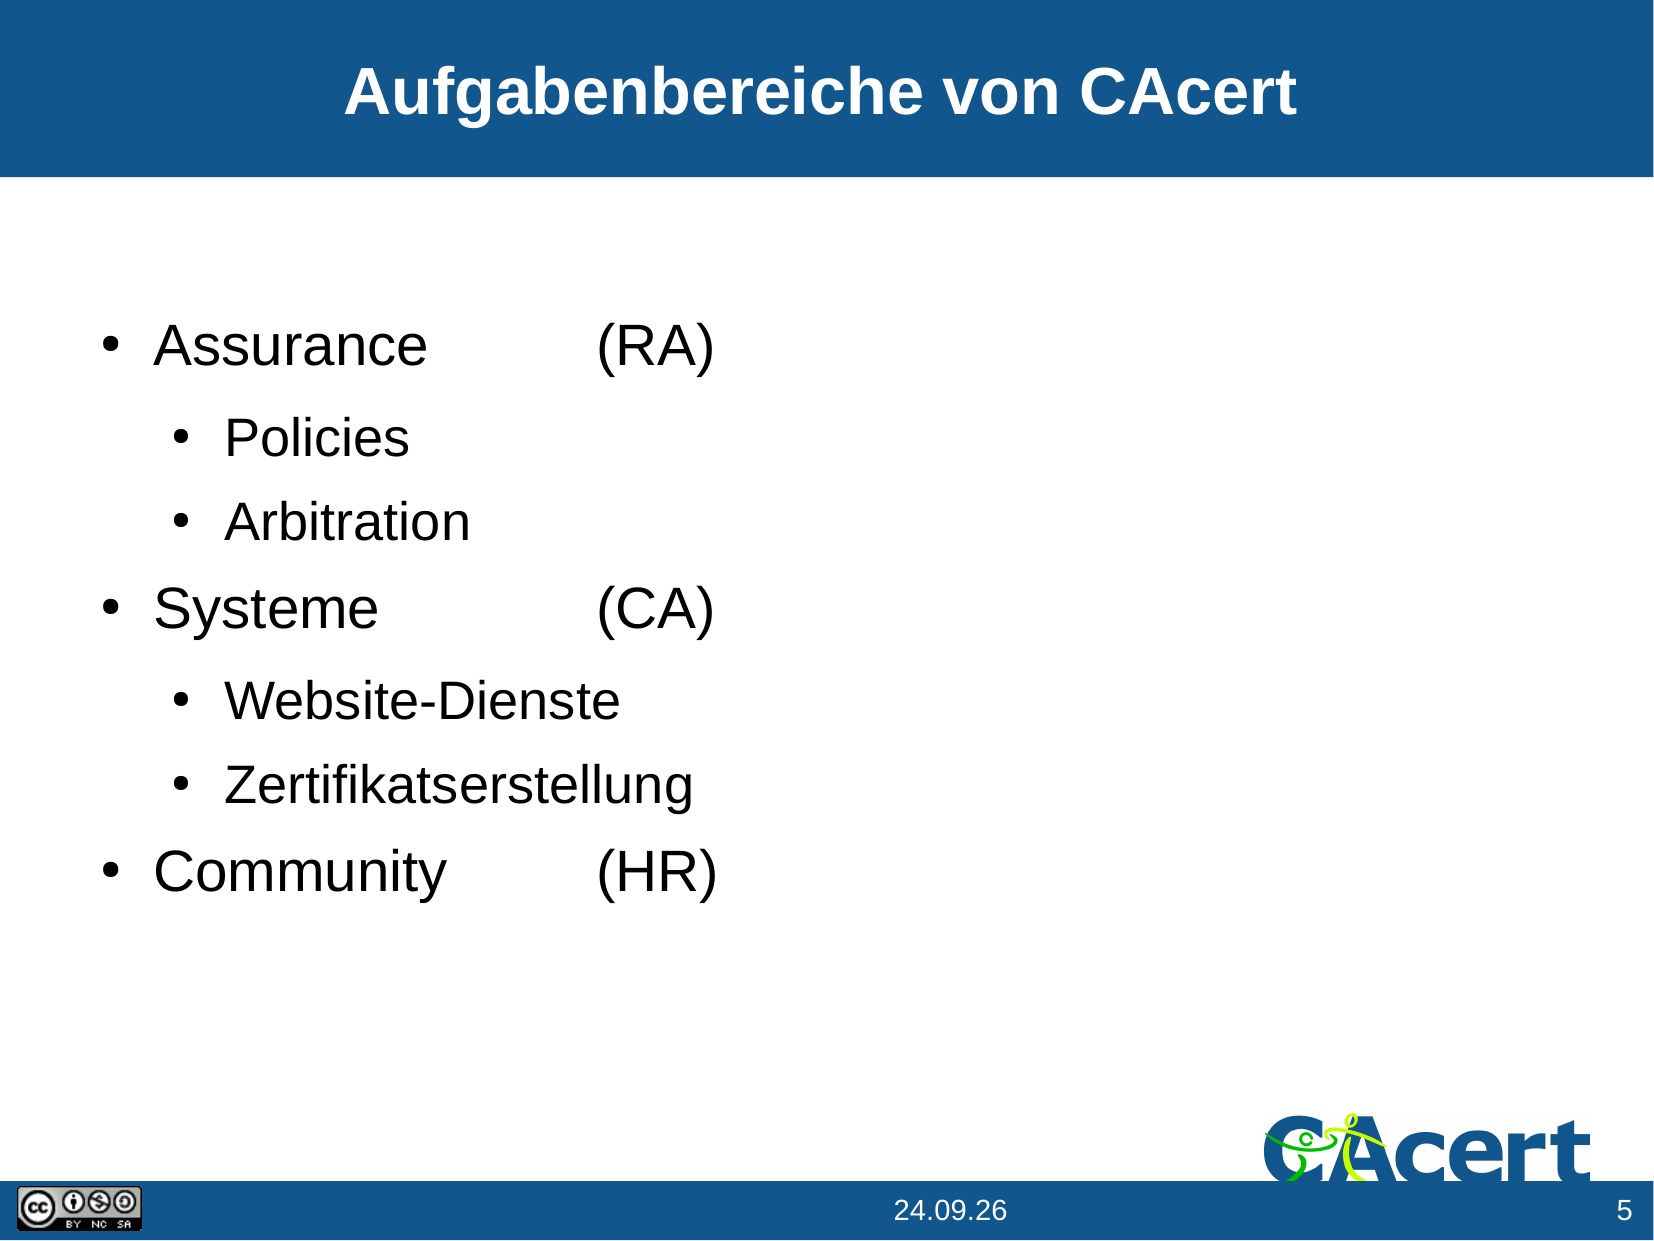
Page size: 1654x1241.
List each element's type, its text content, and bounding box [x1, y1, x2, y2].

list Assurance (RA) Policies Arbitration Systeme (CA) Website-Dienste Zertifikatserstellung Community (HR) [82, 218, 1571, 1077]
title Aufgabenbereiche von CAcert [76, 17, 1565, 166]
picture [1263, 1112, 1591, 1181]
picture [17, 1186, 142, 1231]
